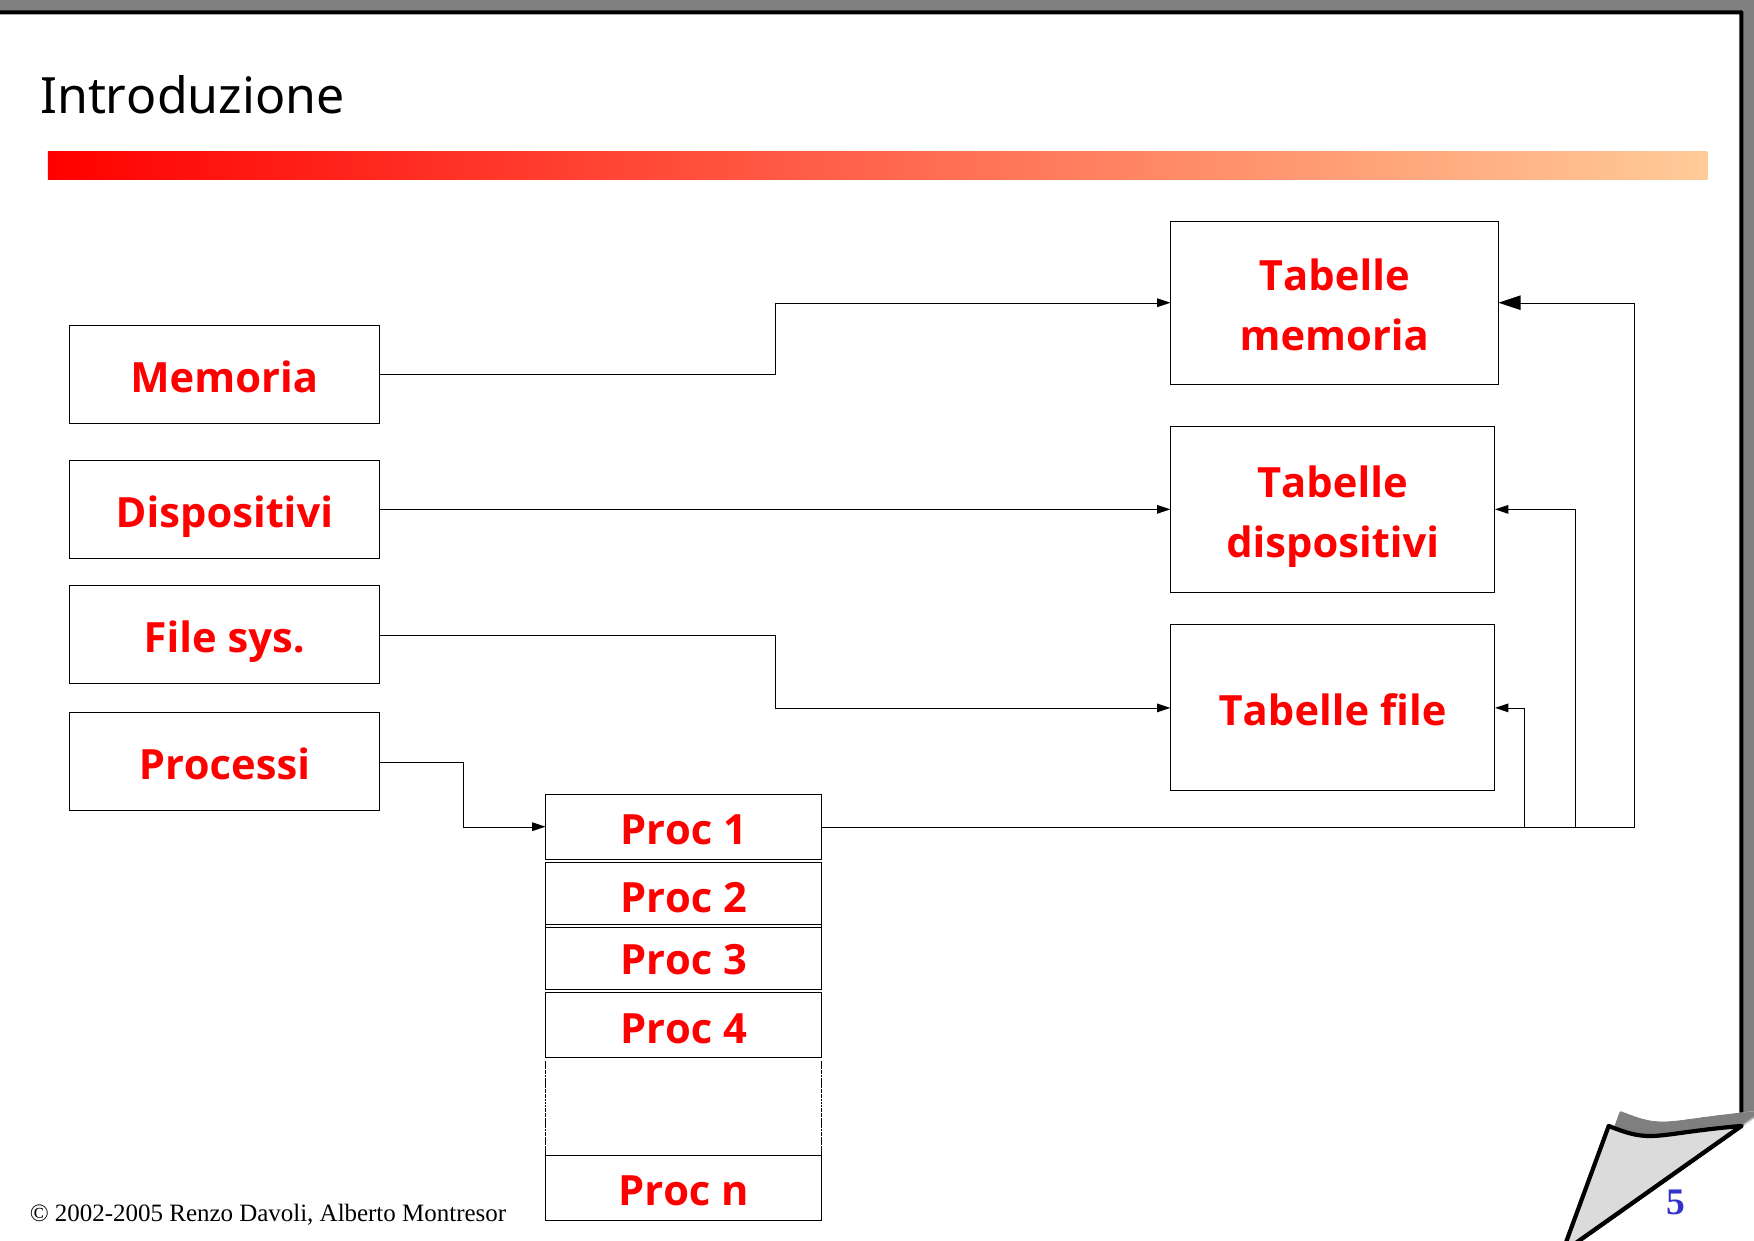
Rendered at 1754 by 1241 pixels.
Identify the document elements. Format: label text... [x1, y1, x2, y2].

text_box Processi [69, 712, 380, 811]
text_box Proc 4 [545, 992, 822, 1058]
text_box Proc n [545, 1155, 822, 1221]
text_box Proc 1 [545, 794, 822, 860]
text_box Tabelle file [1170, 624, 1495, 791]
text_box Tabelle memoria [1170, 221, 1499, 385]
text_box Memoria [69, 325, 380, 424]
title Introduzione [40, 49, 1714, 144]
text_box Dispositivi [69, 460, 380, 559]
text_box File sys. [69, 585, 380, 684]
text_box Proc 2 [545, 862, 822, 924]
text_box Tabelle dispositivi [1170, 426, 1495, 593]
text_box Proc 3 [545, 924, 822, 990]
